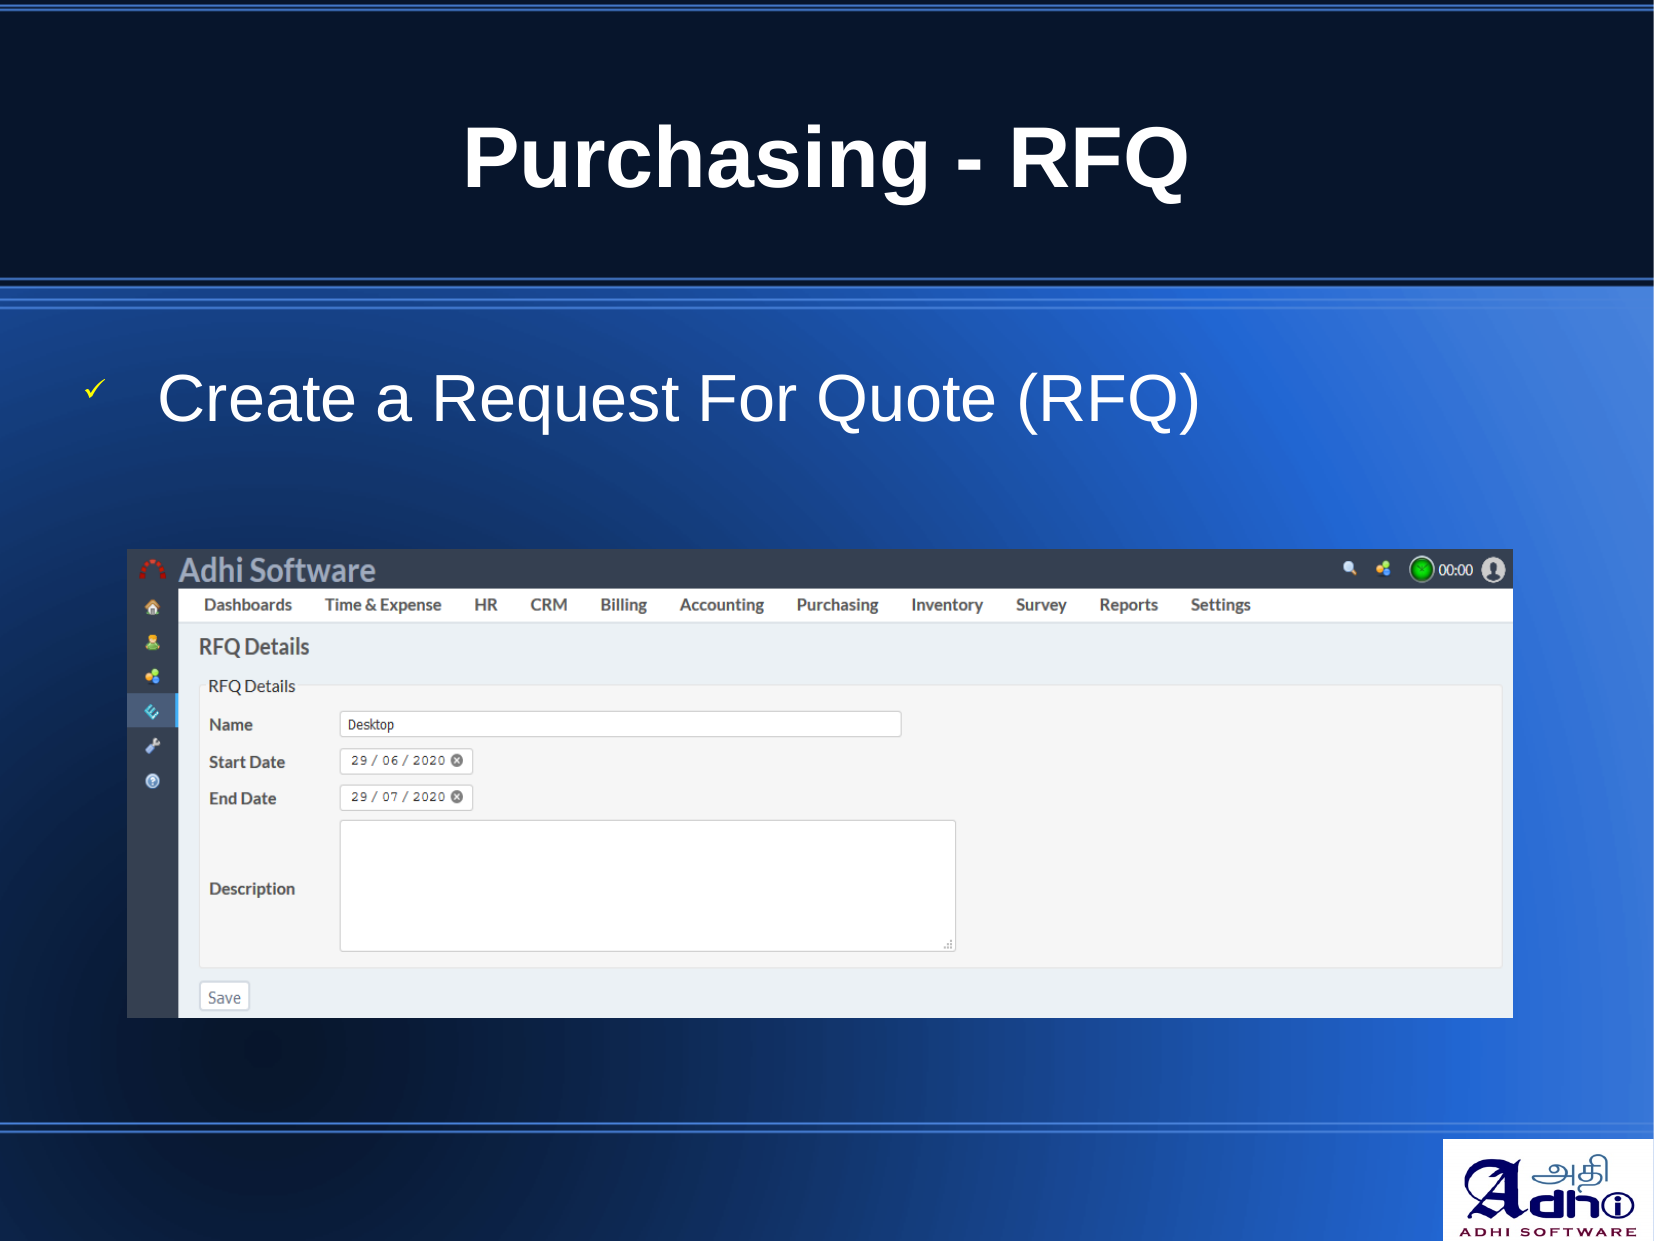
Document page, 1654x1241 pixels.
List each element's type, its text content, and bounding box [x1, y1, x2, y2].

title Purchasing - RFQ [82, 56, 1571, 250]
list Create a Request For Quote (RFQ) [82, 355, 1571, 1043]
picture [0, 0, 1654, 1241]
